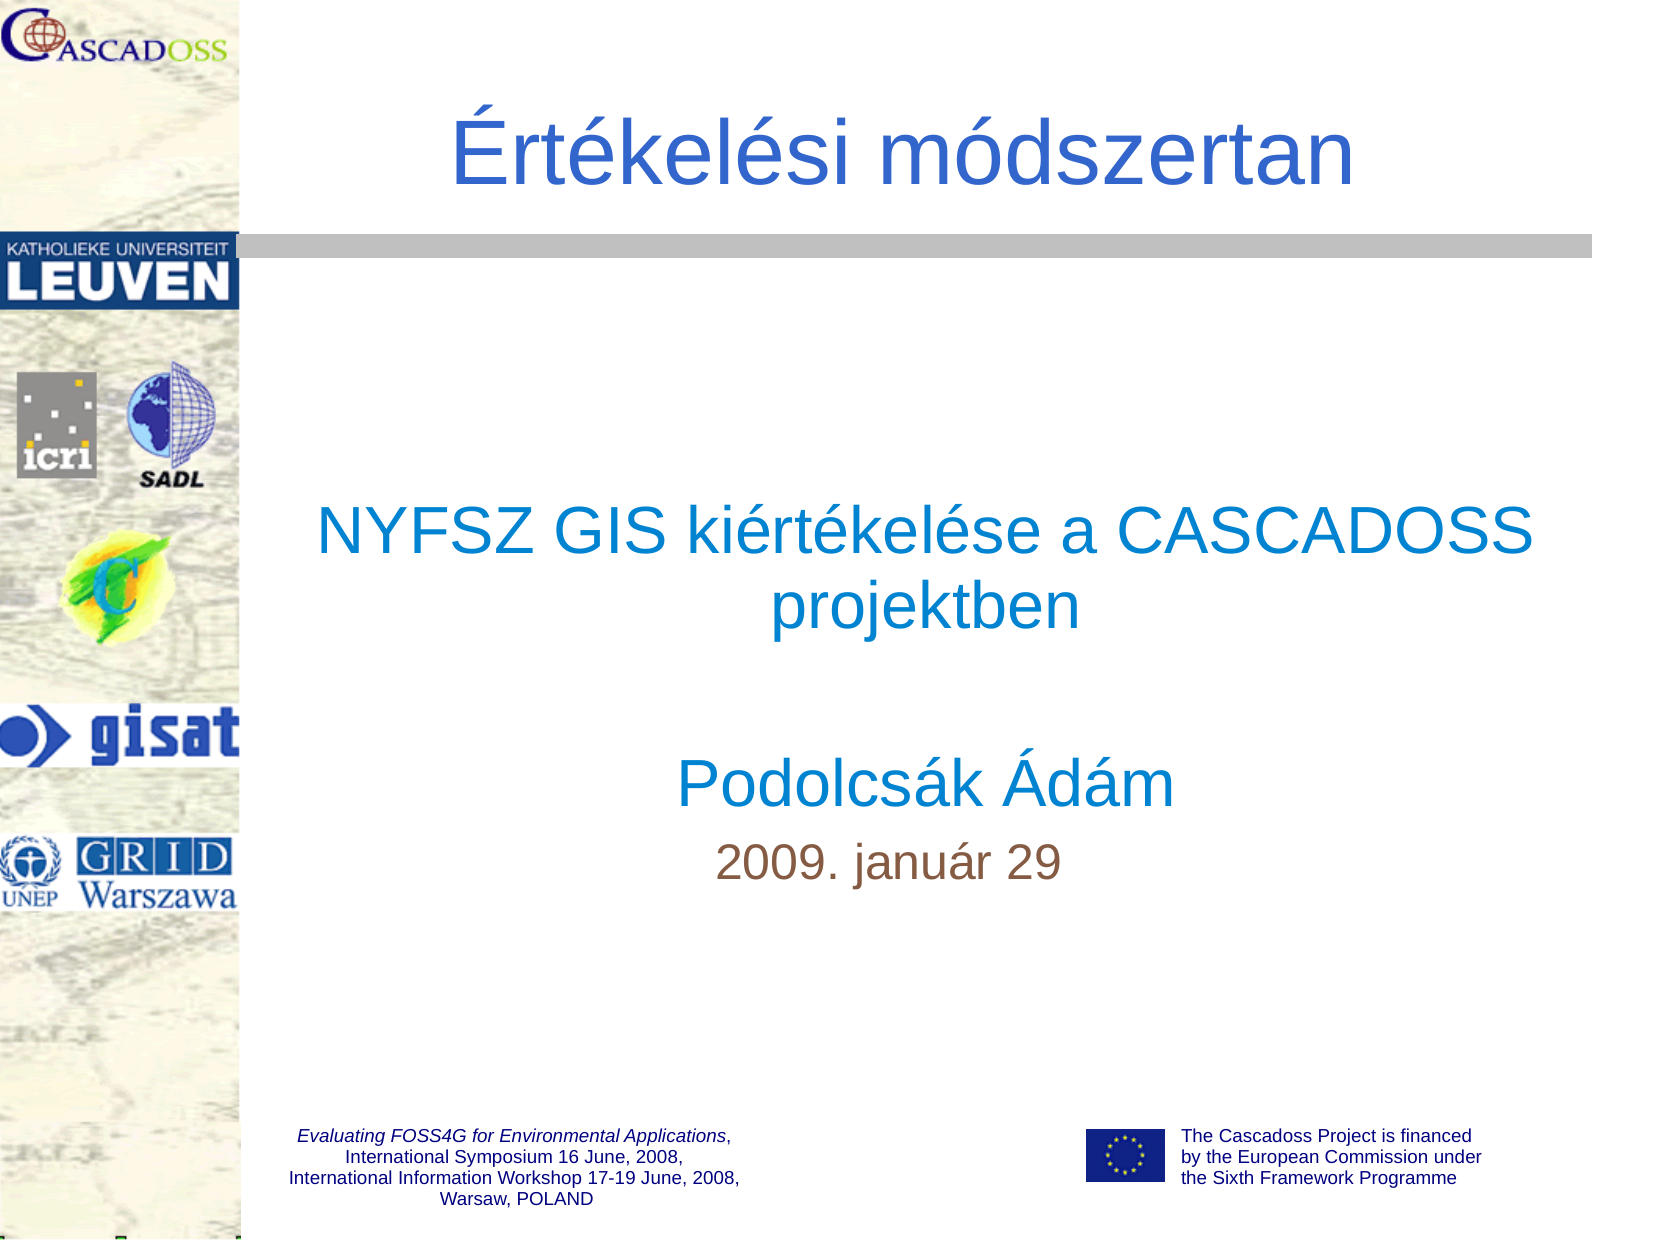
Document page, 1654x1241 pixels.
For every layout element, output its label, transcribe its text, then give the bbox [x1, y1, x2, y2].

subtitle NYFSZ GIS kiértékelése a CASCADOSS projektben Podolcsák Ádám 2009. január 29 [236, 290, 1542, 1093]
title Értékelési módszertan [236, 49, 1571, 257]
picture [0, 0, 241, 1241]
picture [1086, 1129, 1165, 1182]
